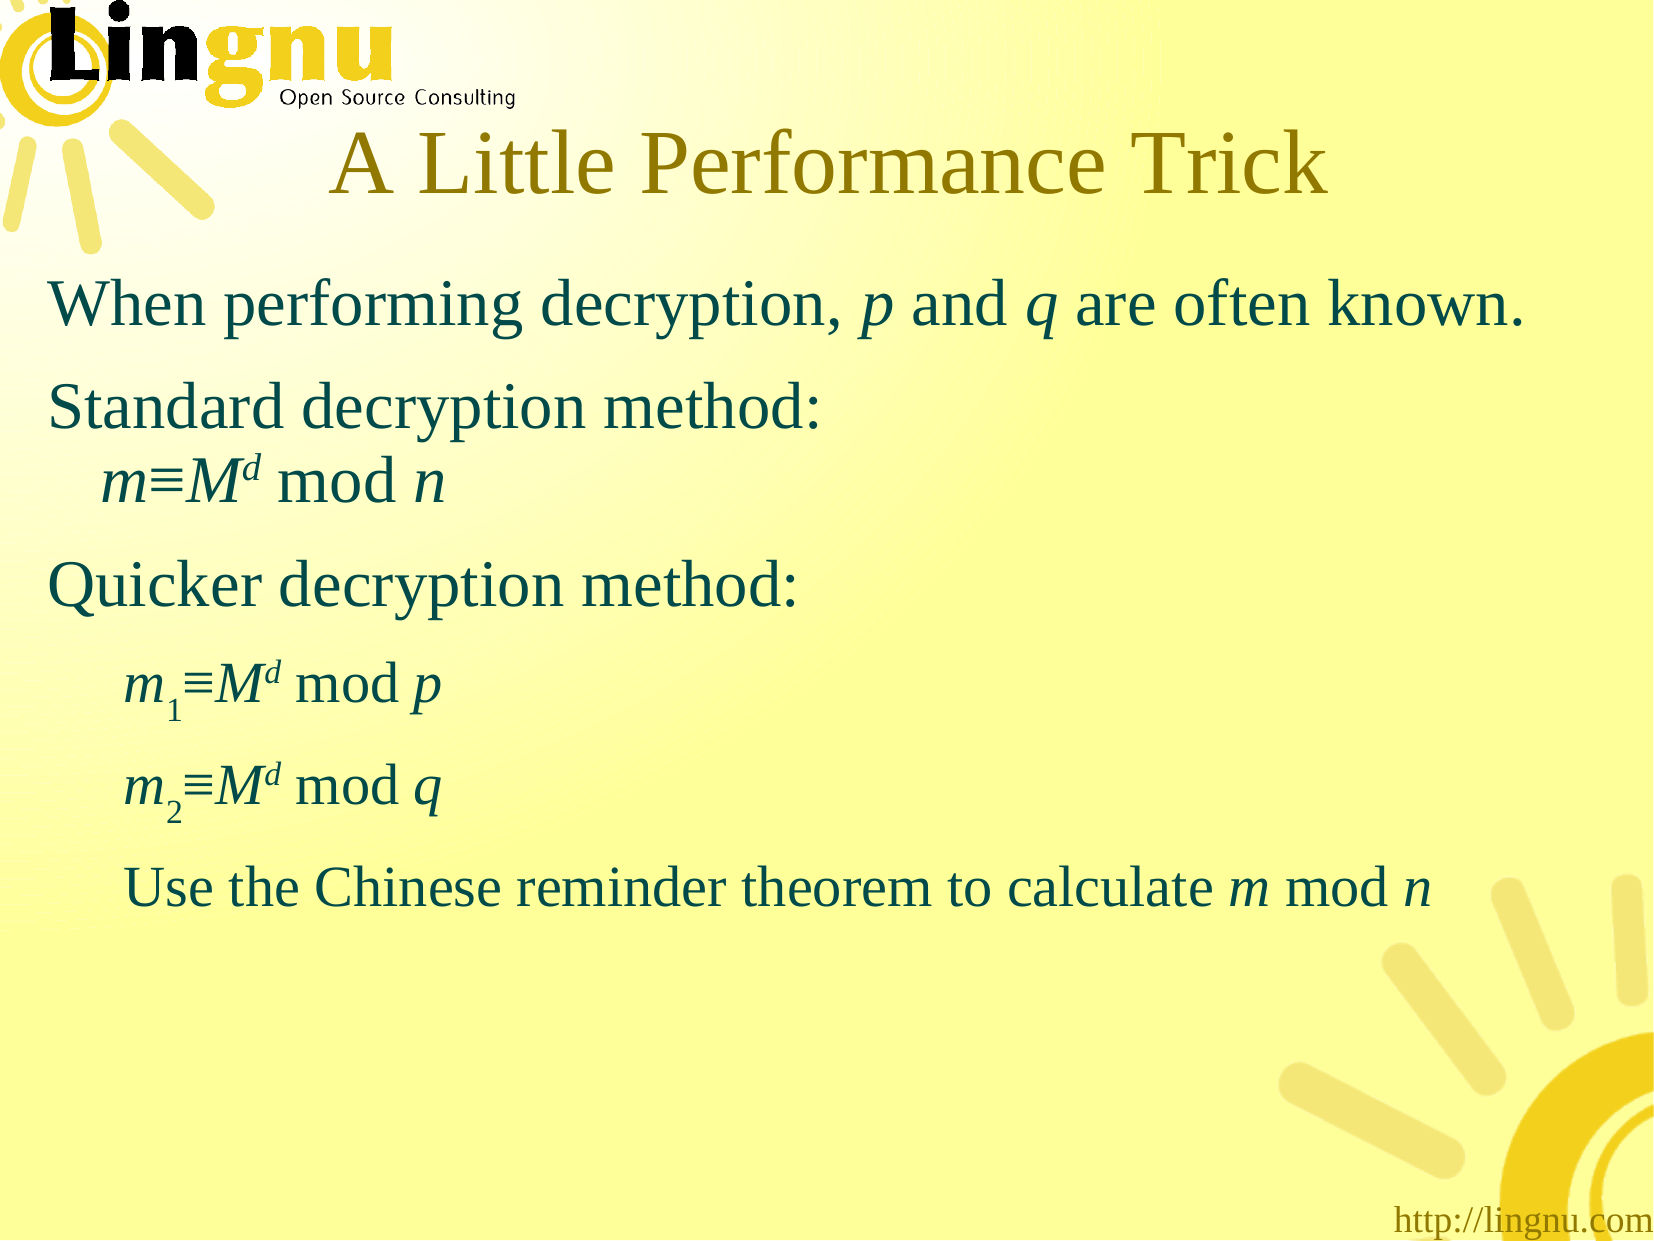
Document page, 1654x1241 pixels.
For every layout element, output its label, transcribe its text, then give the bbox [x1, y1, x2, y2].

picture [1256, 871, 1654, 1241]
list When performing decryption, p and q are often known. Standard decryption method: m≡Md mod n Quicker decryption method: m1≡Md mod p m2≡Md mod q Use the Chinese reminder theorem to calculate m mod n [29, 265, 1625, 1127]
picture [0, 0, 516, 256]
title A Little Performance Trick [123, 58, 1536, 265]
